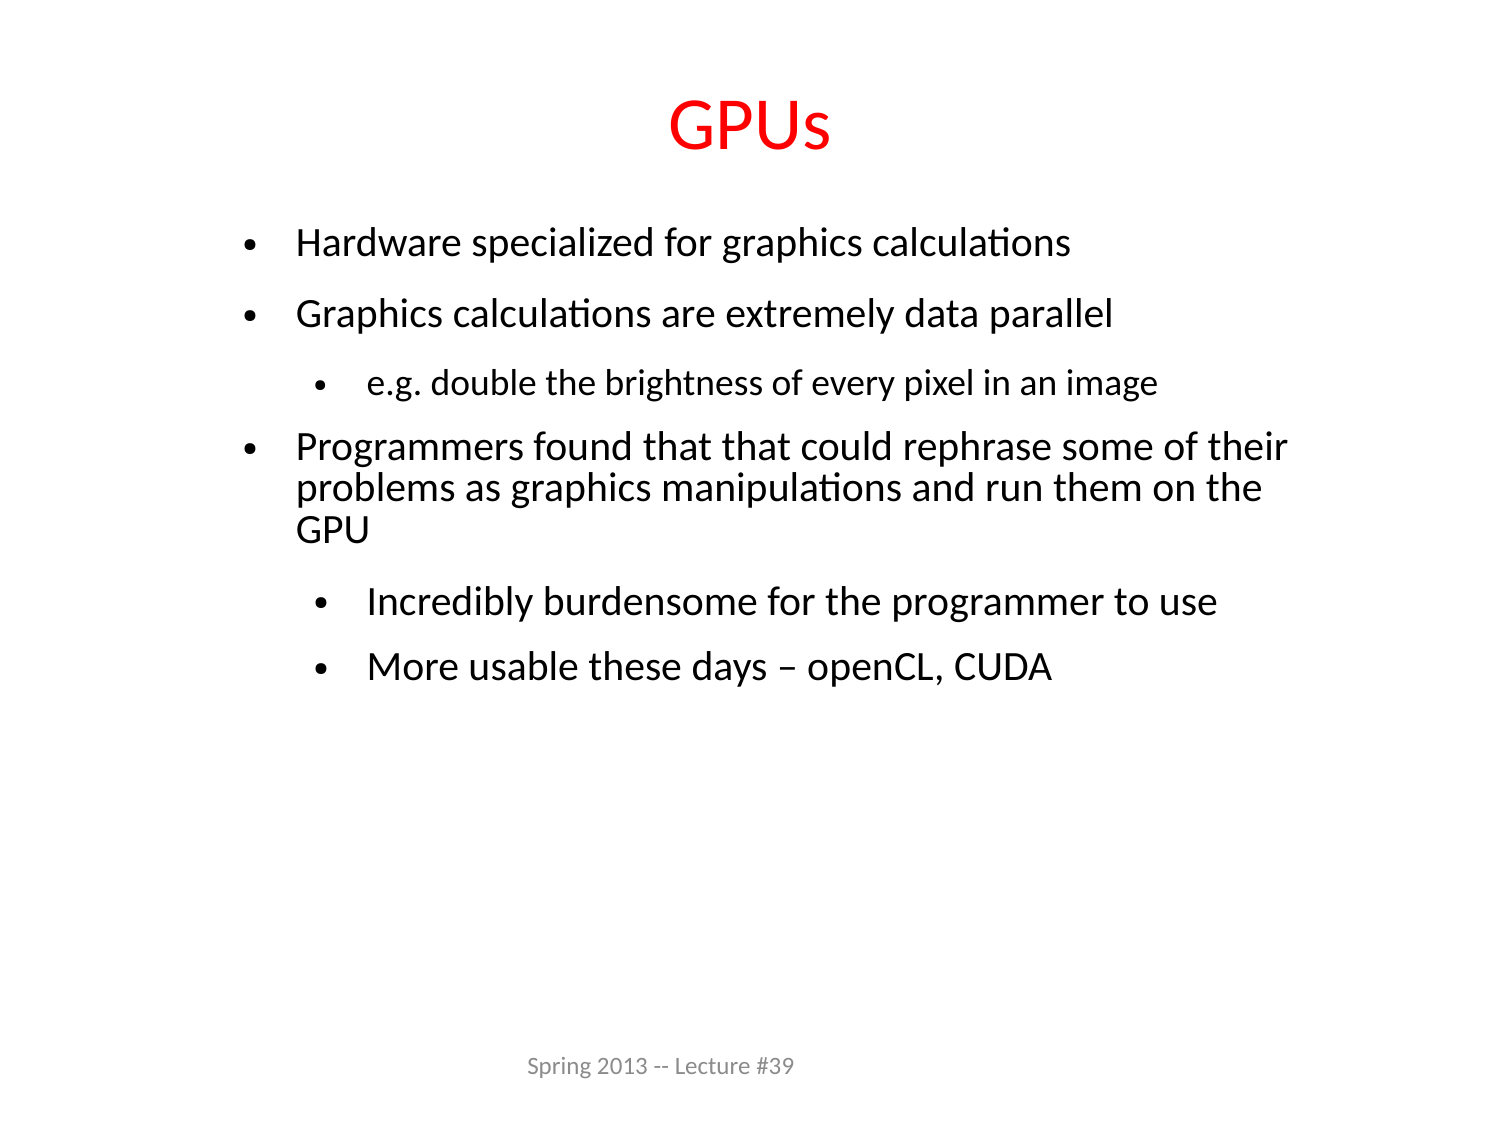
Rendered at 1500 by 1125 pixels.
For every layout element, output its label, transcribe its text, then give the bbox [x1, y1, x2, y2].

list Hardware specialized for graphics calculations Graphics calculations are extremely data parallel e.g. double the brightness of every pixel in an image Programmers found that that could rephrase some of their problems as graphics manipulations and run them on the GPU Incredibly burdensome for the programmer to use More usable these days – openCL, CUDA [225, 224, 1313, 1088]
title GPUs [112, 37, 1388, 225]
